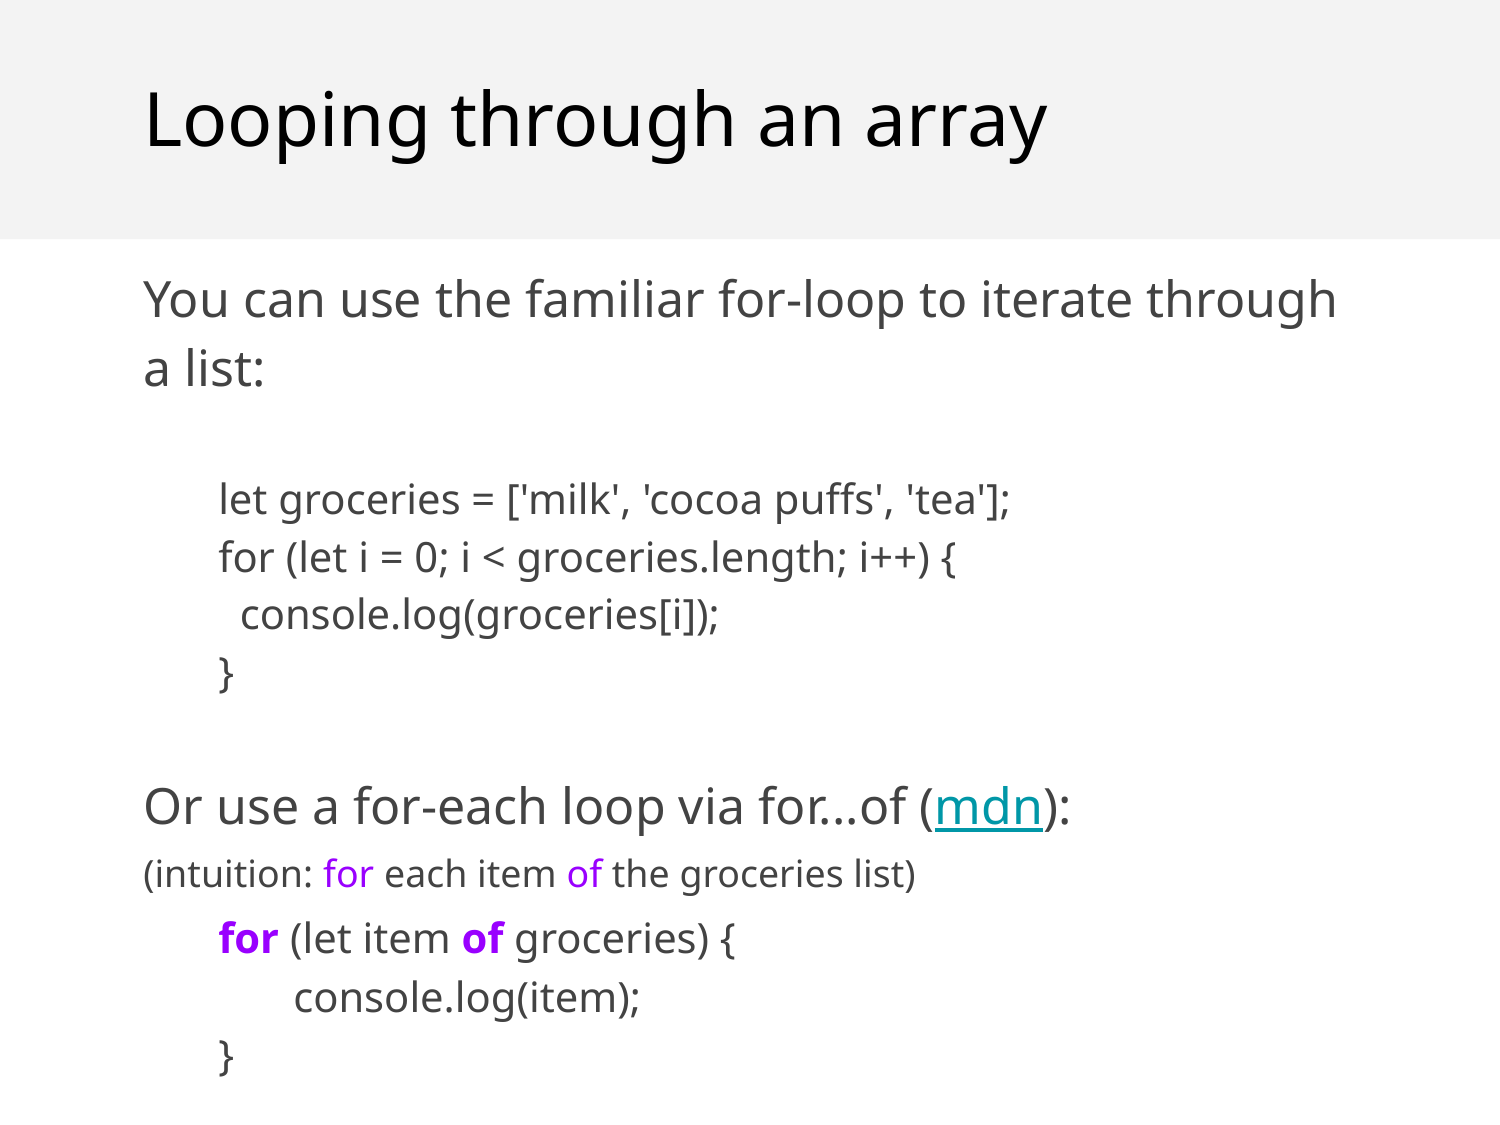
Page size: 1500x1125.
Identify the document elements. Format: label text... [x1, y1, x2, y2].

title Looping through an array [128, 56, 1372, 183]
list You can use the familiar for-loop to iterate through a list: let groceries = ['milk', 'cocoa puffs', 'tea']; for (let i = 0; i < groceries.length; i++) { console.log(groceries[i]); } Or use a for-each loop via for...of (mdn): (intuition: for each item of the groceries list) for (let item of groceries) { console.log(item); } [128, 243, 1372, 991]
